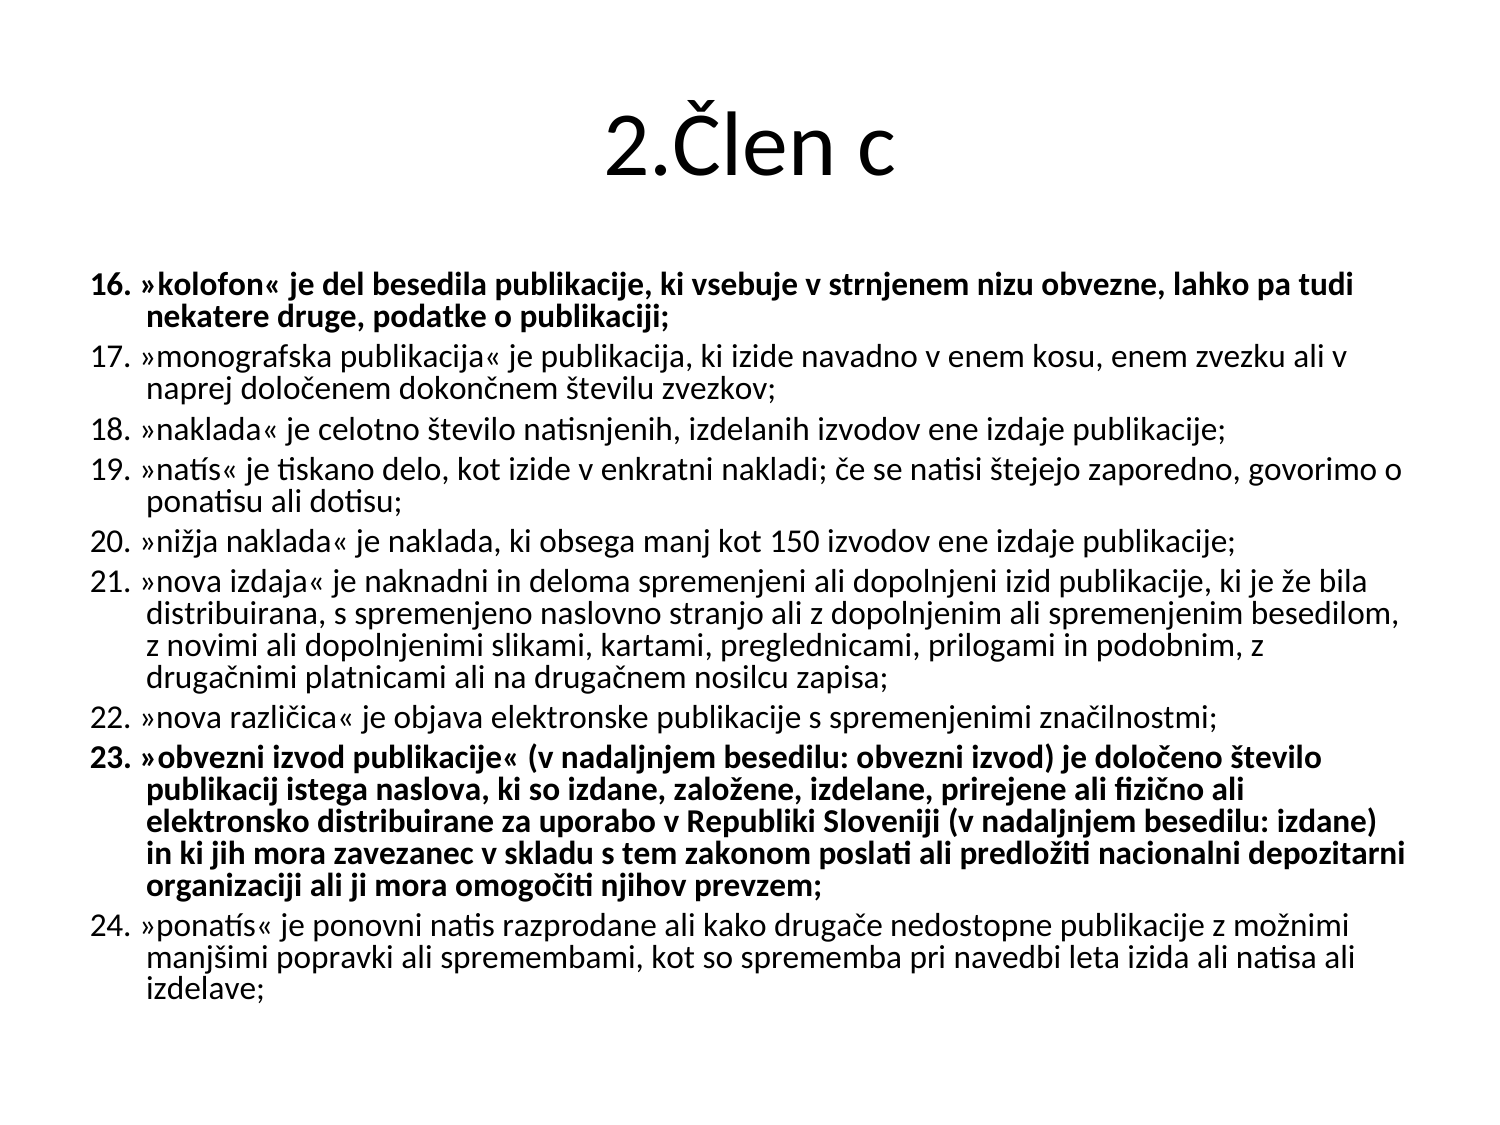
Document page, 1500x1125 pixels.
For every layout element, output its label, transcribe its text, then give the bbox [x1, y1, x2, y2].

list 16. »kolofon« je del besedila publikacije, ki vsebuje v strnjenem nizu obvezne, lahko pa tudi nekatere druge, podatke o publikaciji; 17. »monografska publikacija« je publikacija, ki izide navadno v enem kosu, enem zvezku ali v naprej določenem dokončnem številu zvezkov; 18. »naklada« je celotno število natisnjenih, izdelanih izvodov ene izdaje publikacije; 19. »natís« je tiskano delo, kot izide v enkratni nakladi; če se natisi štejejo zaporedno, govorimo o ponatisu ali dotisu; 20. »nižja naklada« je naklada, ki obsega manj kot 150 izvodov ene izdaje publikacije; 21. »nova izdaja« je naknadni in deloma spremenjeni ali dopolnjeni izid publikacije, ki je že bila distribuirana, s spremenjeno naslovno stranjo ali z dopolnjenim ali spremenjenim besedilom, z novimi ali dopolnjenimi slikami, kartami, preglednicami, prilogami in podobnim, z drugačnimi platnicami ali na drugačnem nosilcu zapisa; 22. »nova različica« je objava elektronske publikacije s spremenjenimi značilnostmi; 23. »obvezni izvod publikacije« (v nadaljnjem besedilu: obvezni izvod) je določeno število publikacij istega naslova, ki so izdane, založene, izdelane, prirejene ali fizično ali elektronsko distribuirane za uporabo v Republiki Sloveniji (v nadaljnjem besedilu: izdane) in ki jih mora zavezanec v skladu s tem zakonom poslati ali predložiti nacionalni depozitarni organizaciji ali ji mora omogočiti njihov prevzem; 24. »ponatís« je ponovni natis razprodane ali kako drugače nedostopne publikacije z možnimi manjšimi popravki ali spremembami, kot so sprememba pri navedbi leta izida ali natisa ali izdelave; [75, 262, 1426, 1047]
title 2.Člen c [75, 45, 1426, 233]
